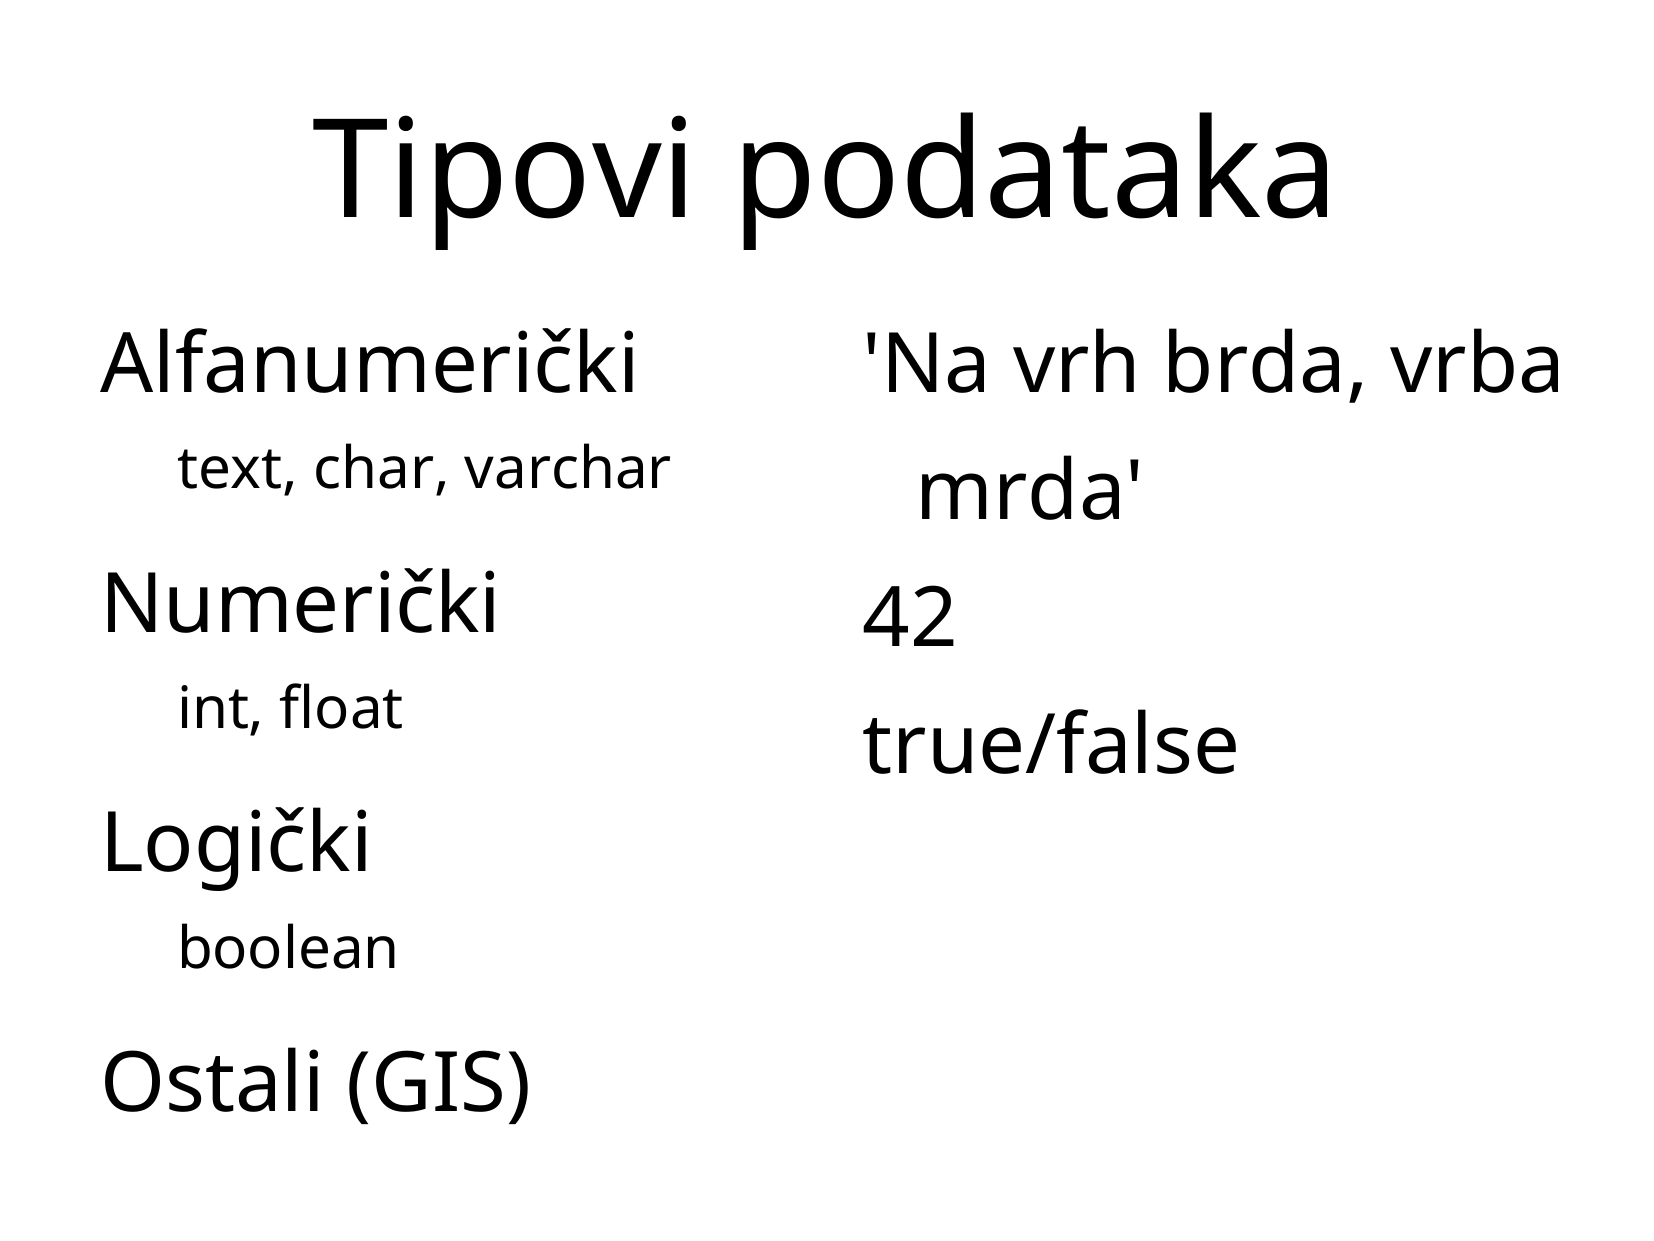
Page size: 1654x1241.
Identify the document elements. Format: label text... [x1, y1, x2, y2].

list Alfanumerički text, char, varchar Numerički int, float Logički boolean Ostali (GIS) [82, 290, 809, 1112]
list 'Na vrh brda, vrba mrda' 42 true/false [845, 290, 1572, 1094]
title Tipovi podataka [82, 49, 1571, 257]
